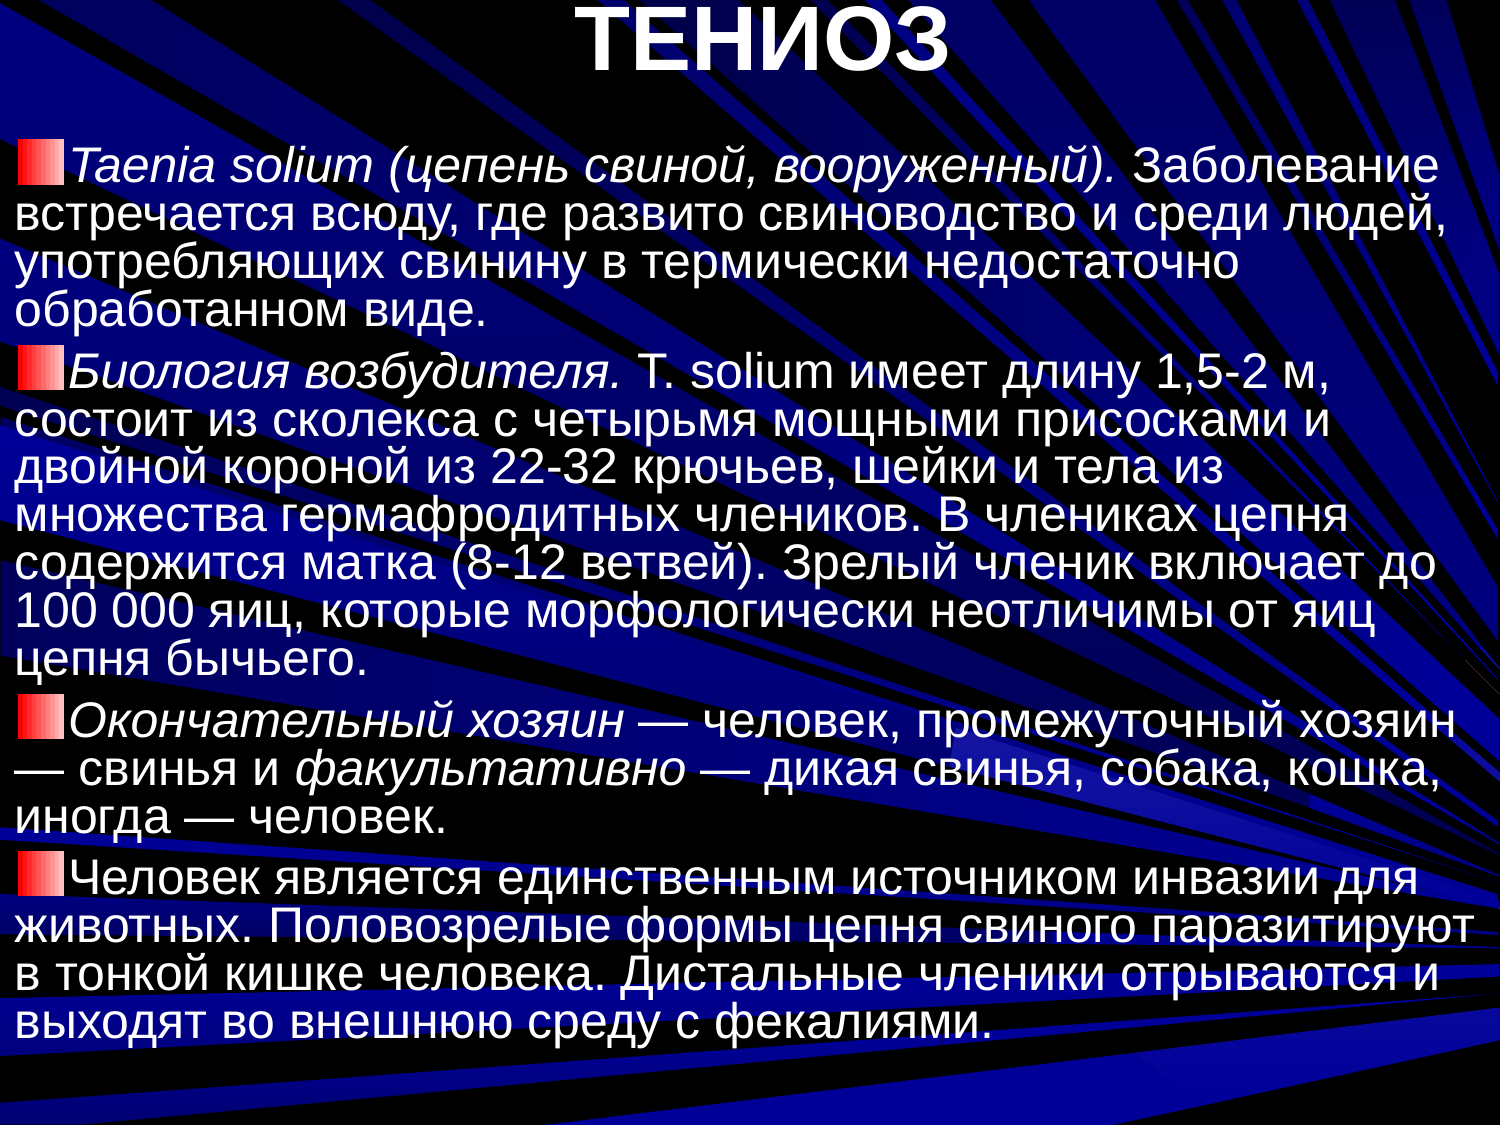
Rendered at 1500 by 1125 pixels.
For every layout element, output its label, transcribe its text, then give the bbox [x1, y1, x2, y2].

list Taenia solium (цепень свиной, вооруженный). Заболевание встречается всюду, где развито свиноводство и среди людей, употребляющих свинину в тер­мически недостаточно обработанном виде. Биология возбудителя. Т. solium имеет длину 1,5-2 м, состоит из сколекса с четырьмя мощными присосками и двойной короной из 22-32 крючьев, шейки и тела из множества гермафродитных члеников. В члениках цепня содержится матка (8-12 ветвей). Зрелый членик включает до 100 000 яиц, которые морфологически неотличимы от яиц цепня бычьего. Окончательный хозяин — человек, промежуточный хозяин — свинья и факультативно — дикая свинья, собака, кошка, иногда — человек. Человек является единственным источником инвазии для животных. Половозрелые формы цепня свиного паразитируют в тонкой кишке человека. Дистальные членики отрываются и выходят во внешнюю среду с фекалиями. [0, 137, 1500, 1125]
title ТЕНИОЗ [88, 0, 1439, 137]
